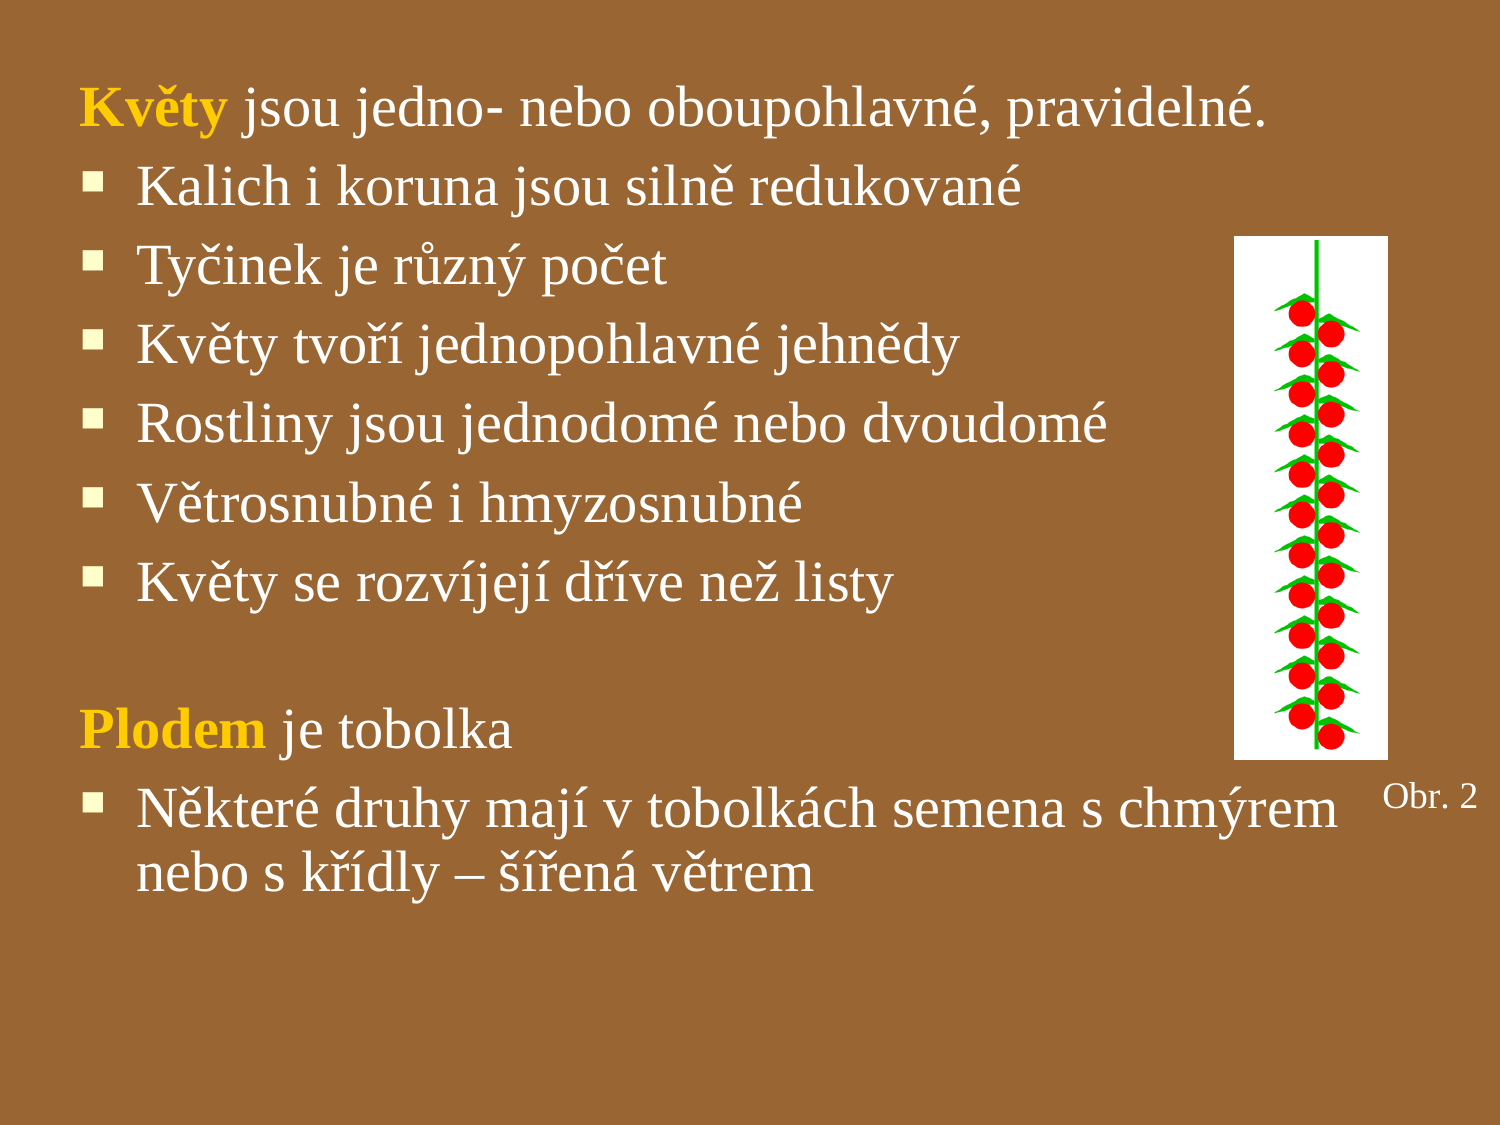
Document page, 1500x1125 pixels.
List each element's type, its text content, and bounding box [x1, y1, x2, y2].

list Květy jsou jedno- nebo oboupohlavné, pravidelné. Kalich i koruna jsou silně redukované Tyčinek je různý počet Květy tvoří jednopohlavné jehnědy Rostliny jsou jednodomé nebo dvoudomé Větrosnubné i hmyzosnubné Květy se rozvíjejí dříve než listy Plodem je tobolka Některé druhy mají v tobolkách semena s chmýrem nebo s křídly – šířená větrem [64, 66, 1415, 1060]
picture [1234, 236, 1388, 761]
text_box Obr. 2 [1358, 763, 1500, 824]
